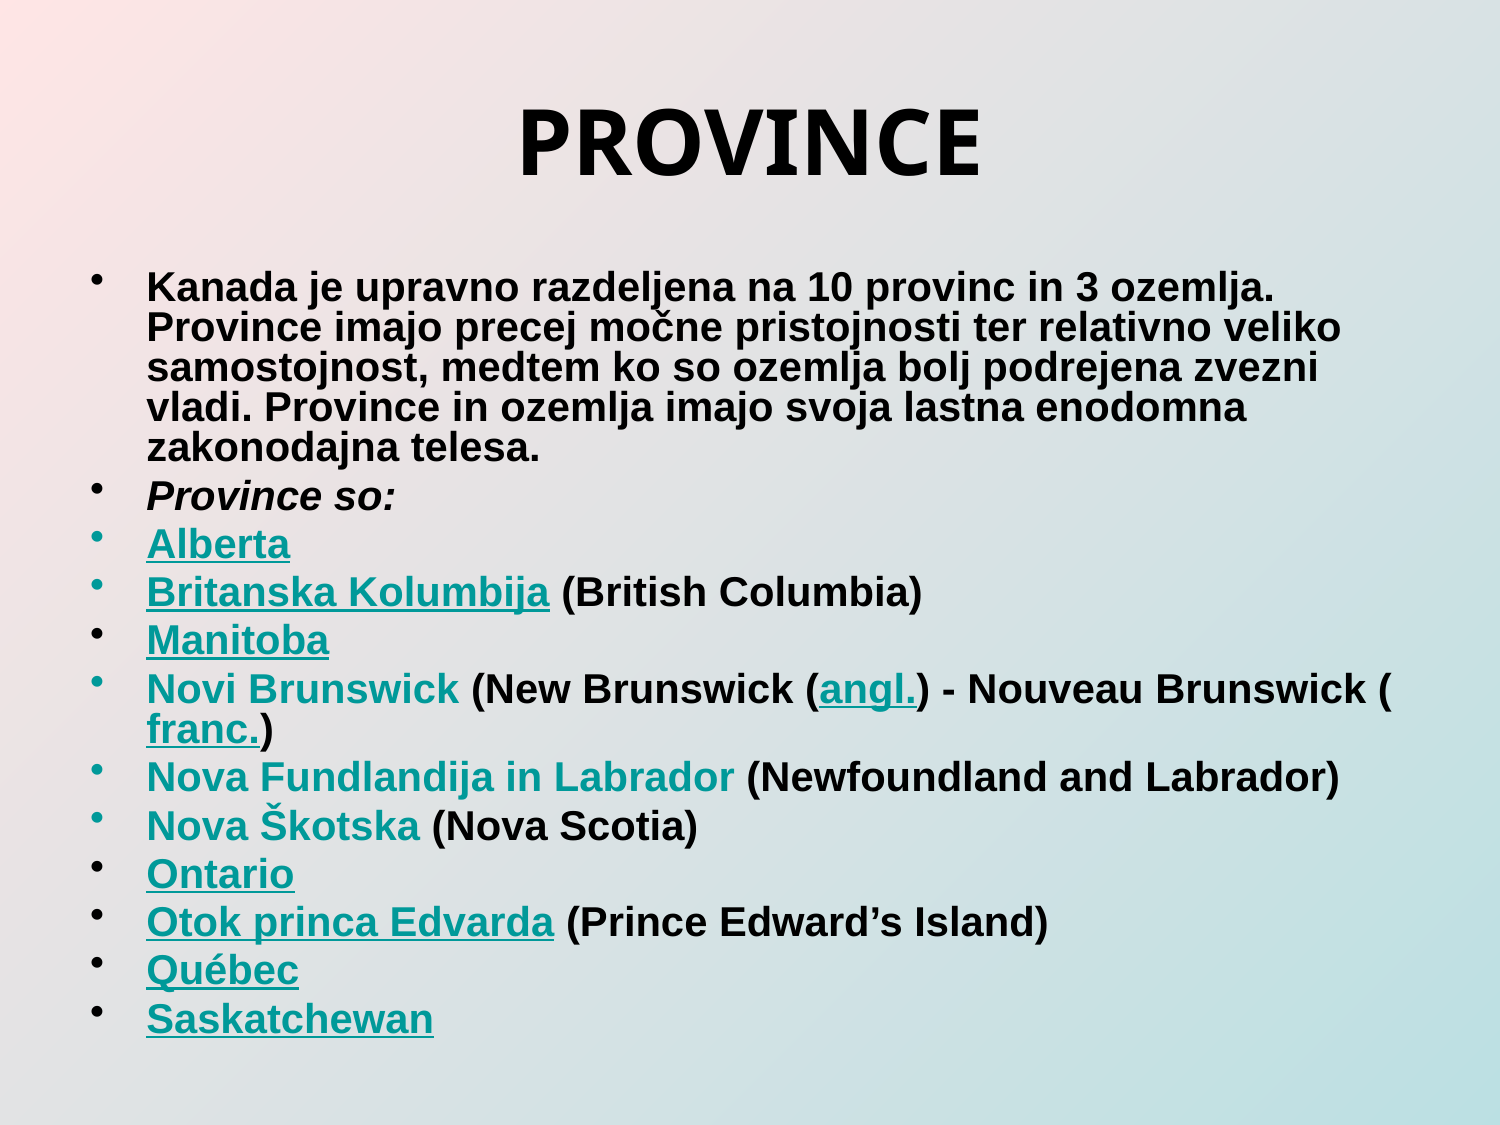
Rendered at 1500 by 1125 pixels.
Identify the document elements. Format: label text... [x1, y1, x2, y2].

list Kanada je upravno razdeljena na 10 provinc in 3 ozemlja. Province imajo precej močne pristojnosti ter relativno veliko samostojnost, medtem ko so ozemlja bolj podrejena zvezni vladi. Province in ozemlja imajo svoja lastna enodomna zakonodajna telesa. Province so: Alberta Britanska Kolumbija (British Columbia) Manitoba Novi Brunswick (New Brunswick (angl.) - Nouveau Brunswick (franc.) Nova Fundlandija in Labrador (Newfoundland and Labrador) Nova Škotska (Nova Scotia) Ontario Otok princa Edvarda (Prince Edward’s Island) Québec Saskatchewan [75, 262, 1425, 1005]
title PROVINCE [75, 45, 1425, 233]
